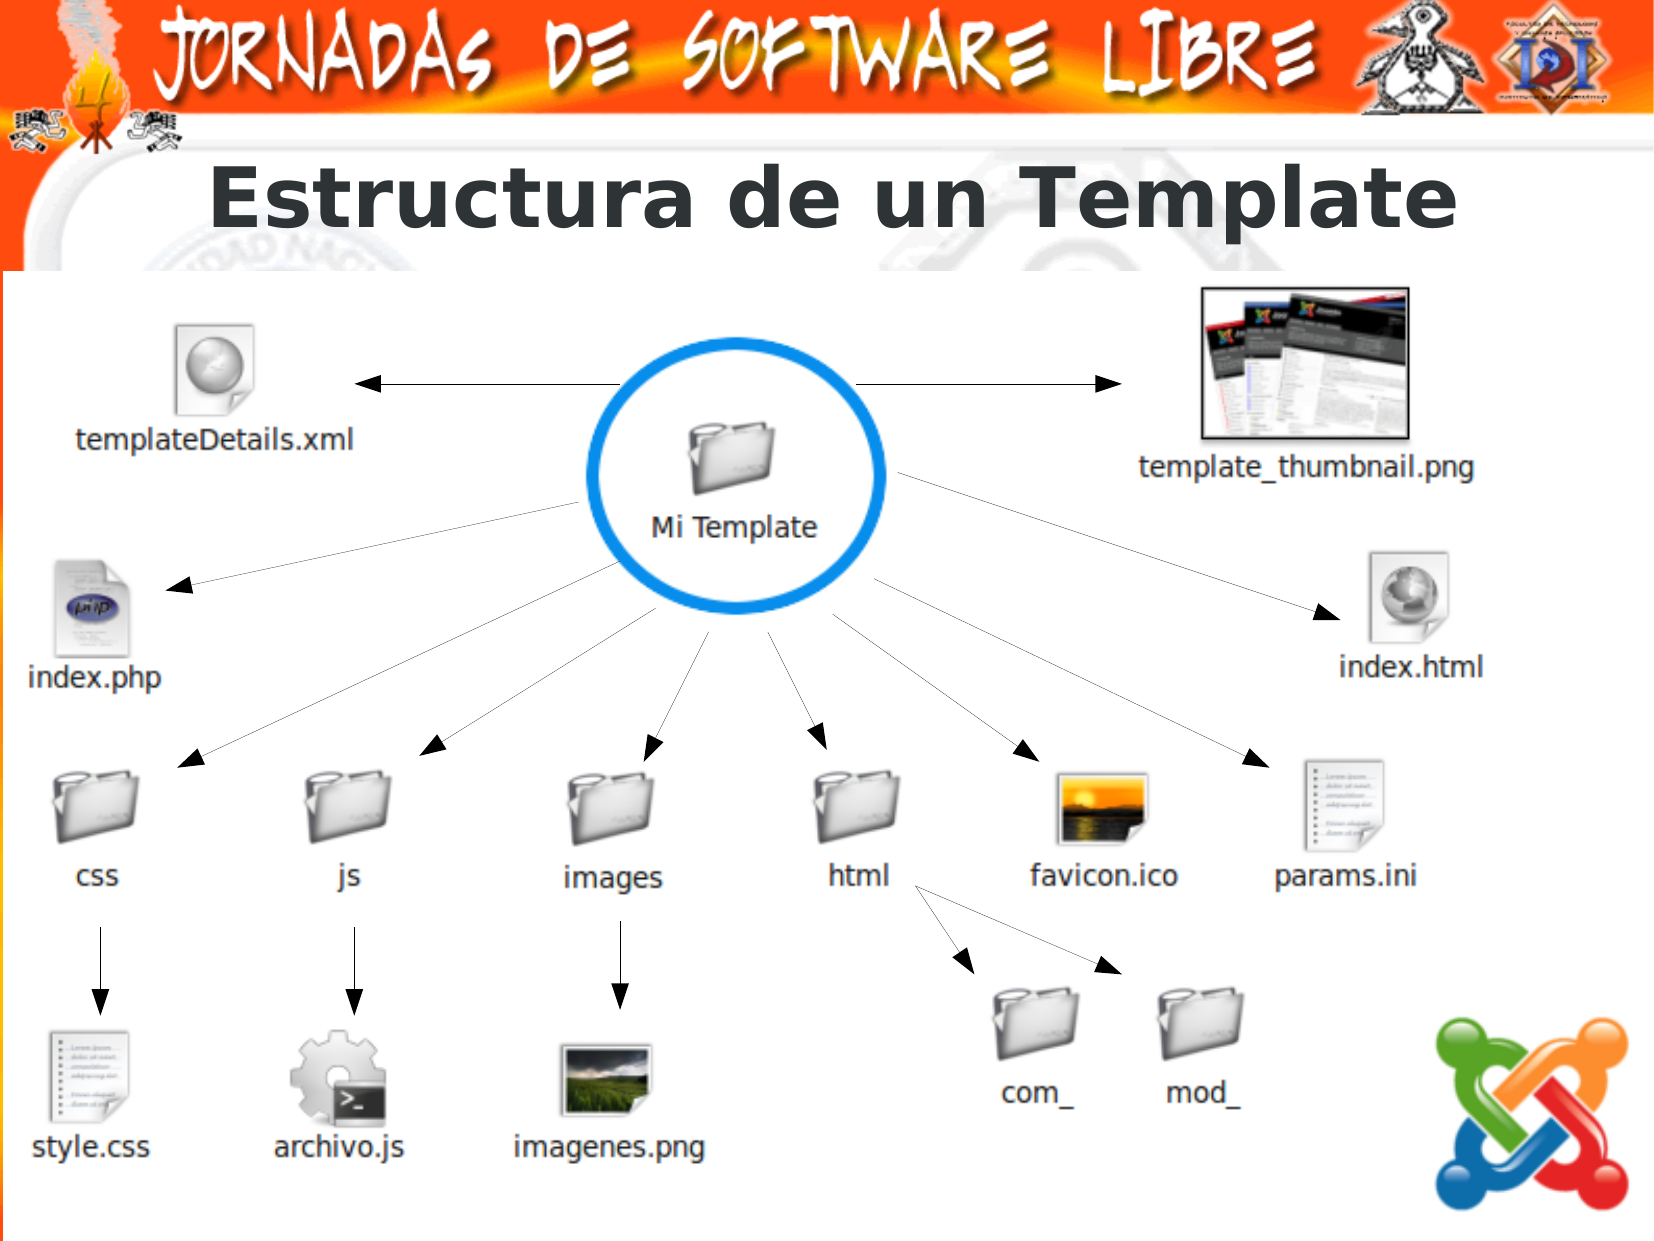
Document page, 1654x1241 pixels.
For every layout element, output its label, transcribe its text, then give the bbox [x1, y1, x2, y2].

picture [0, 0, 1654, 1241]
list [82, 290, 1571, 1094]
title Estructura de un Template [206, 102, 1518, 290]
